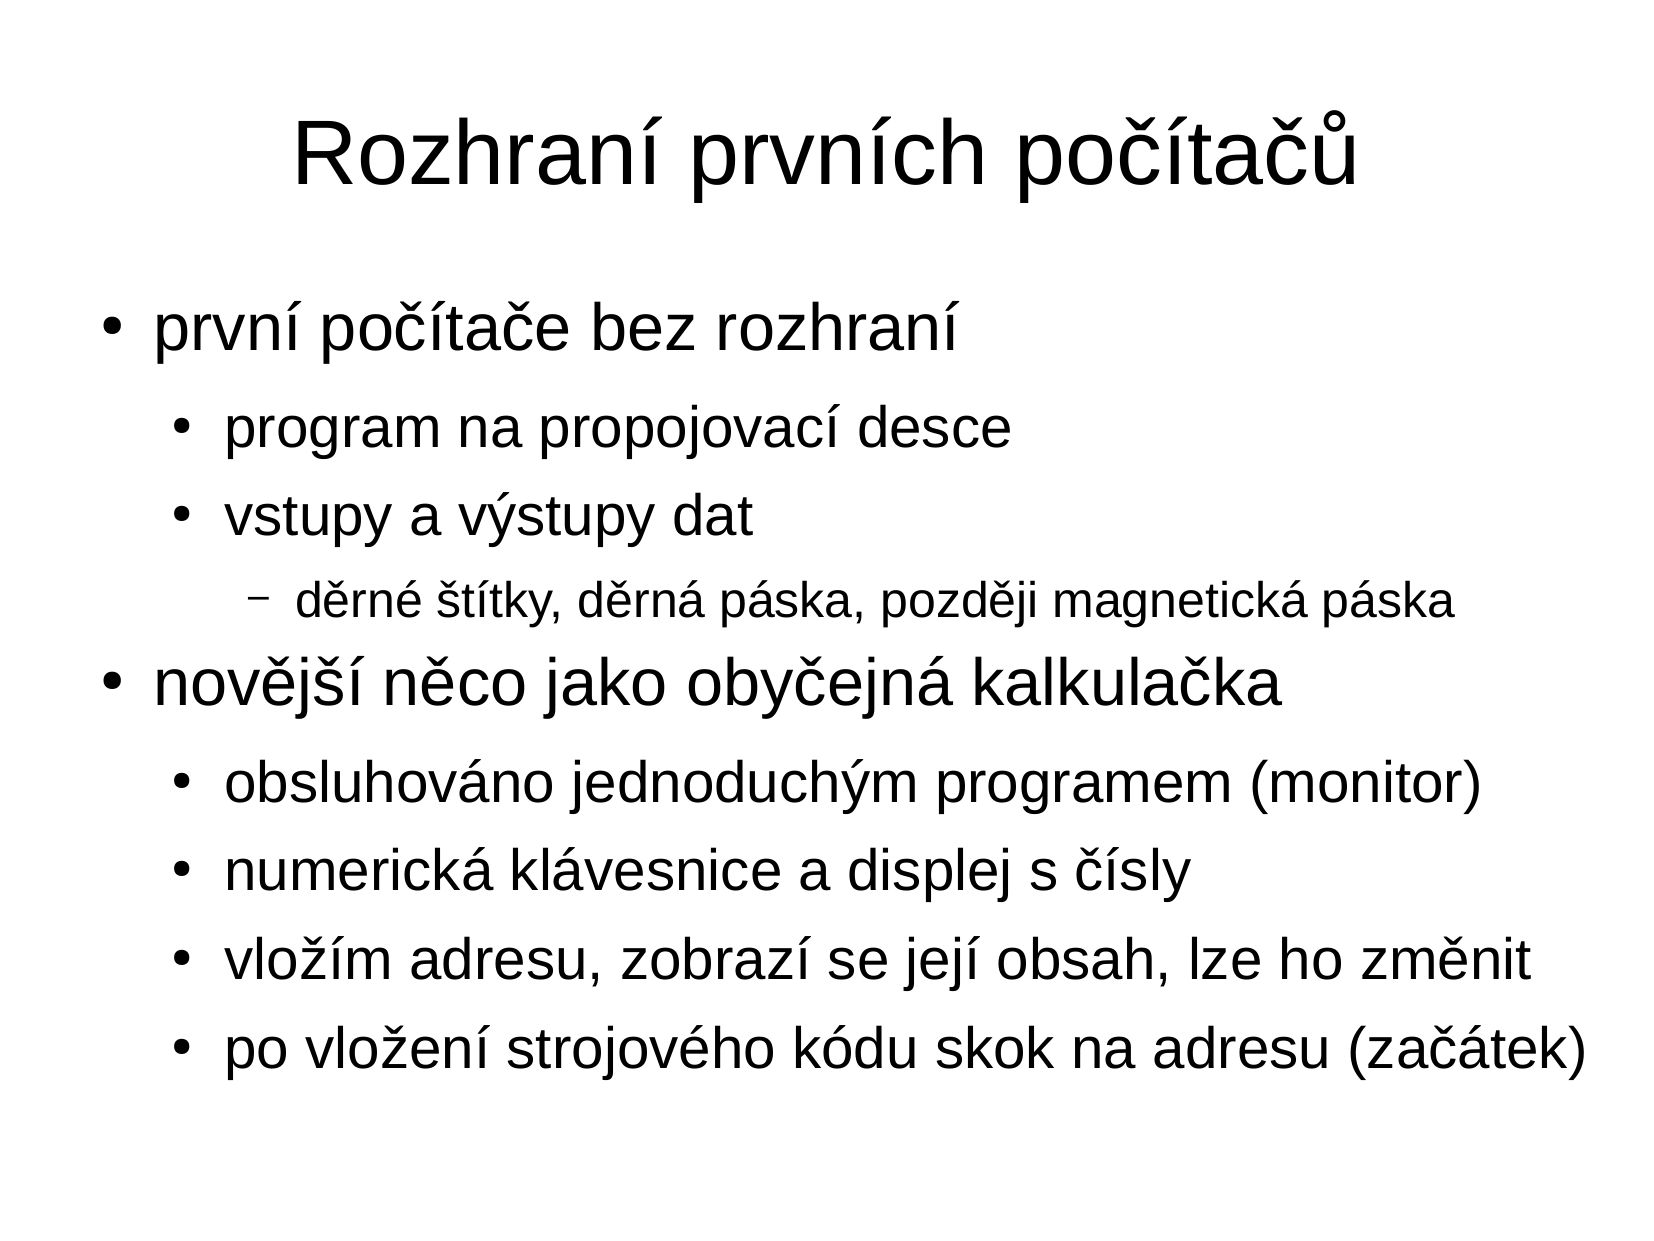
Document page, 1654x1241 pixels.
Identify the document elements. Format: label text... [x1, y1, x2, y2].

list první počítače bez rozhraní program na propojovací desce vstupy a výstupy dat děrné štítky, děrná páska, později magnetická páska novější něco jako obyčejná kalkulačka obsluhováno jednoduchým programem (monitor) numerická klávesnice a displej s čísly vložím adresu, zobrazí se její obsah, lze ho změnit po vložení strojového kódu skok na adresu (začátek) [82, 290, 1625, 1094]
title Rozhraní prvních počítačů [82, 56, 1571, 250]
